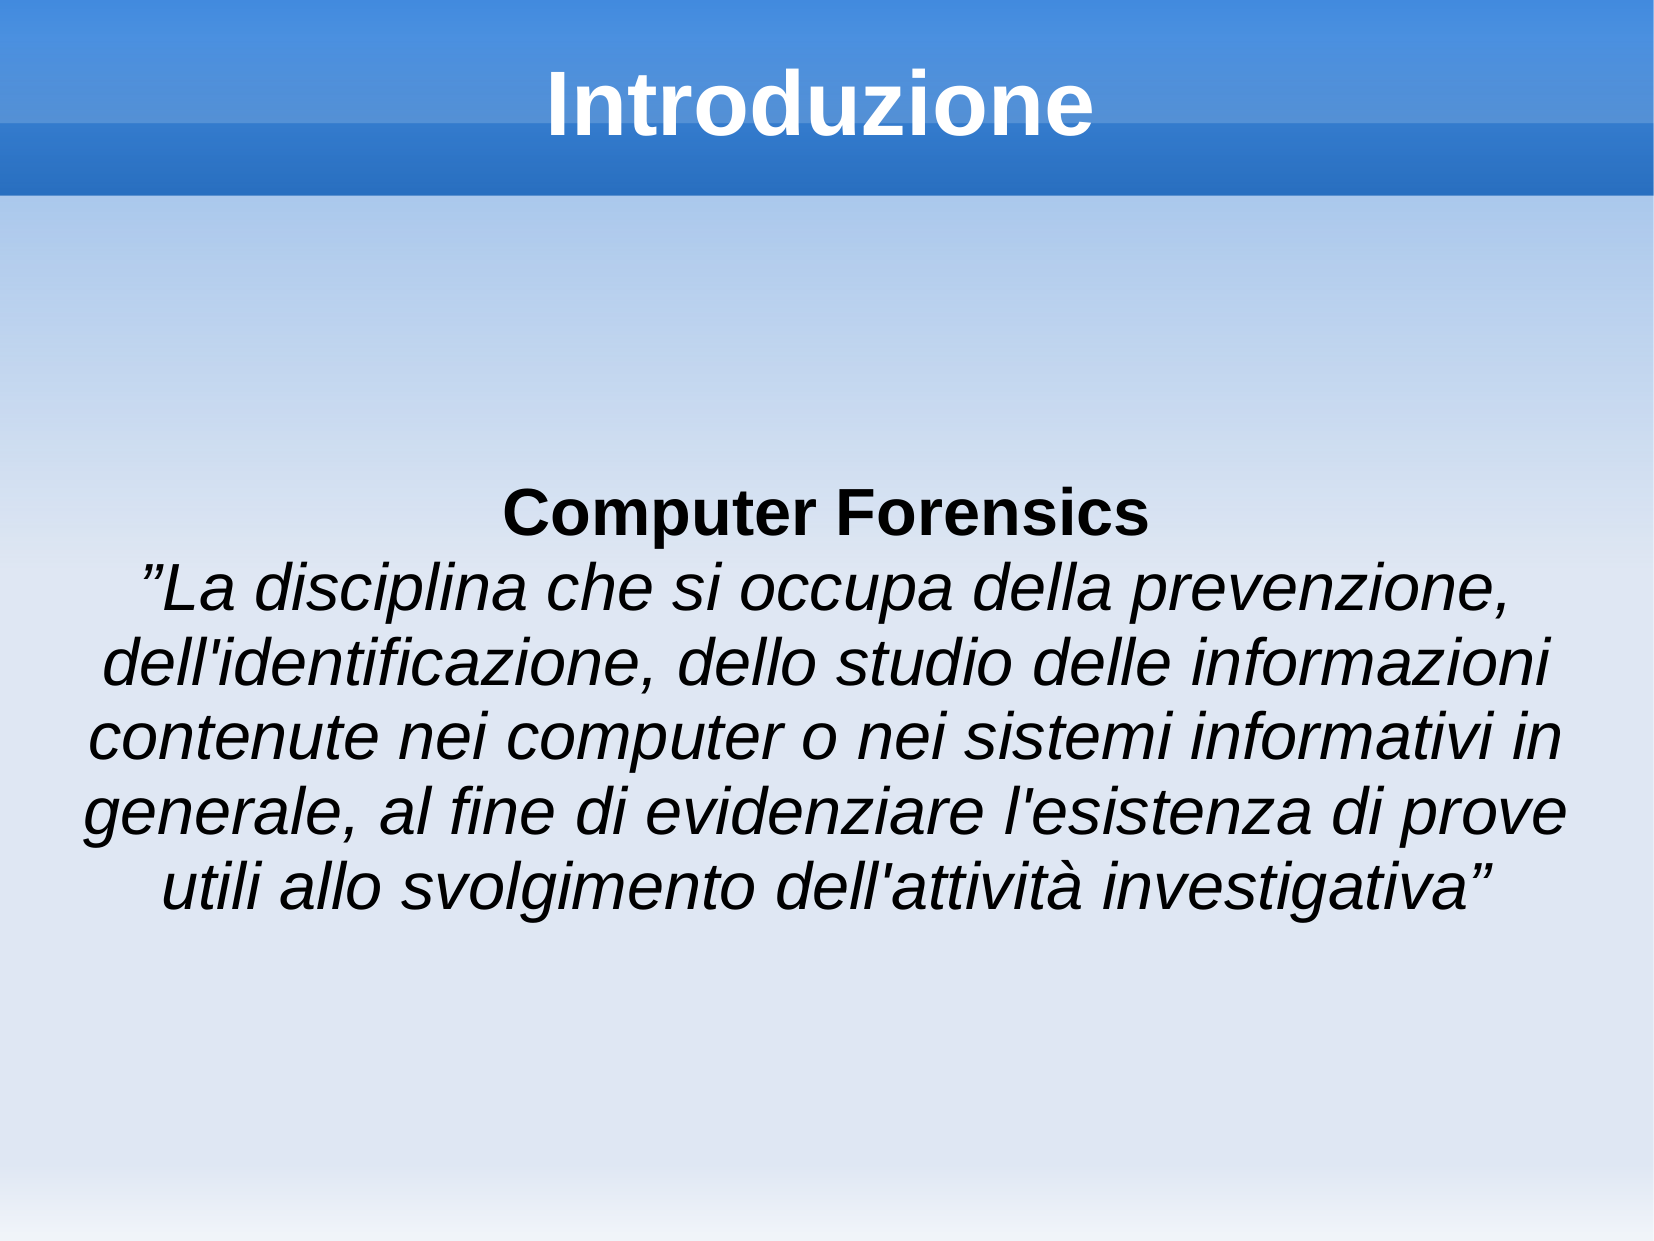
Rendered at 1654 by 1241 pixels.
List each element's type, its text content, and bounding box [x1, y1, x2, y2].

picture [0, 0, 1654, 1241]
subtitle Computer Forensics ”La disciplina che si occupa della prevenzione, dell'identificazione, dello studio delle informazioni contenute nei computer o nei sistemi informativi in generale, al fine di evidenziare l'esistenza di prove utili allo svolgimento dell'attività investigativa” [82, 297, 1571, 1102]
title Introduzione [76, 0, 1565, 208]
